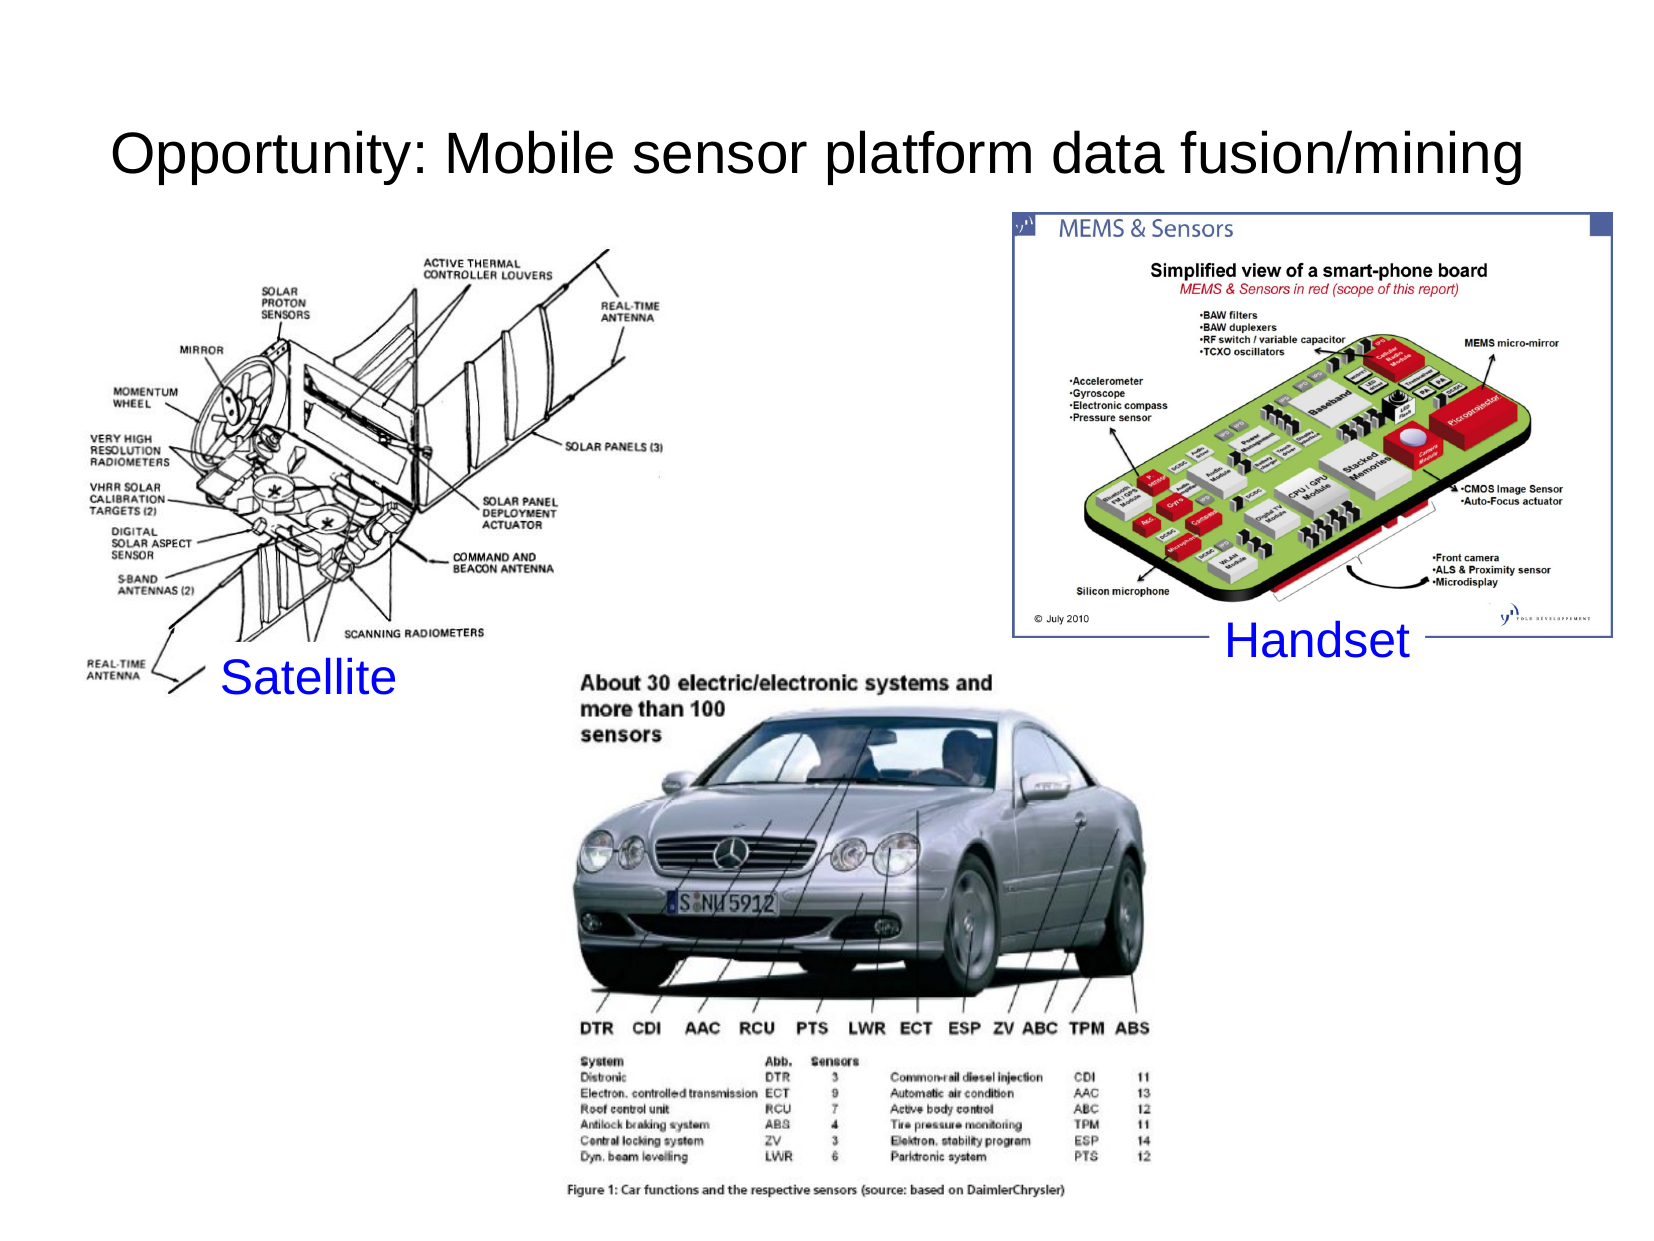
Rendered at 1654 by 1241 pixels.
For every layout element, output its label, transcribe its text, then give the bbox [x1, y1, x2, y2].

text_box Satellite [205, 641, 413, 713]
title Opportunity: Mobile sensor platform data fusion/mining [82, 49, 1571, 257]
picture [1012, 212, 1613, 638]
picture [75, 245, 1163, 1201]
text_box Handset [1209, 604, 1426, 676]
